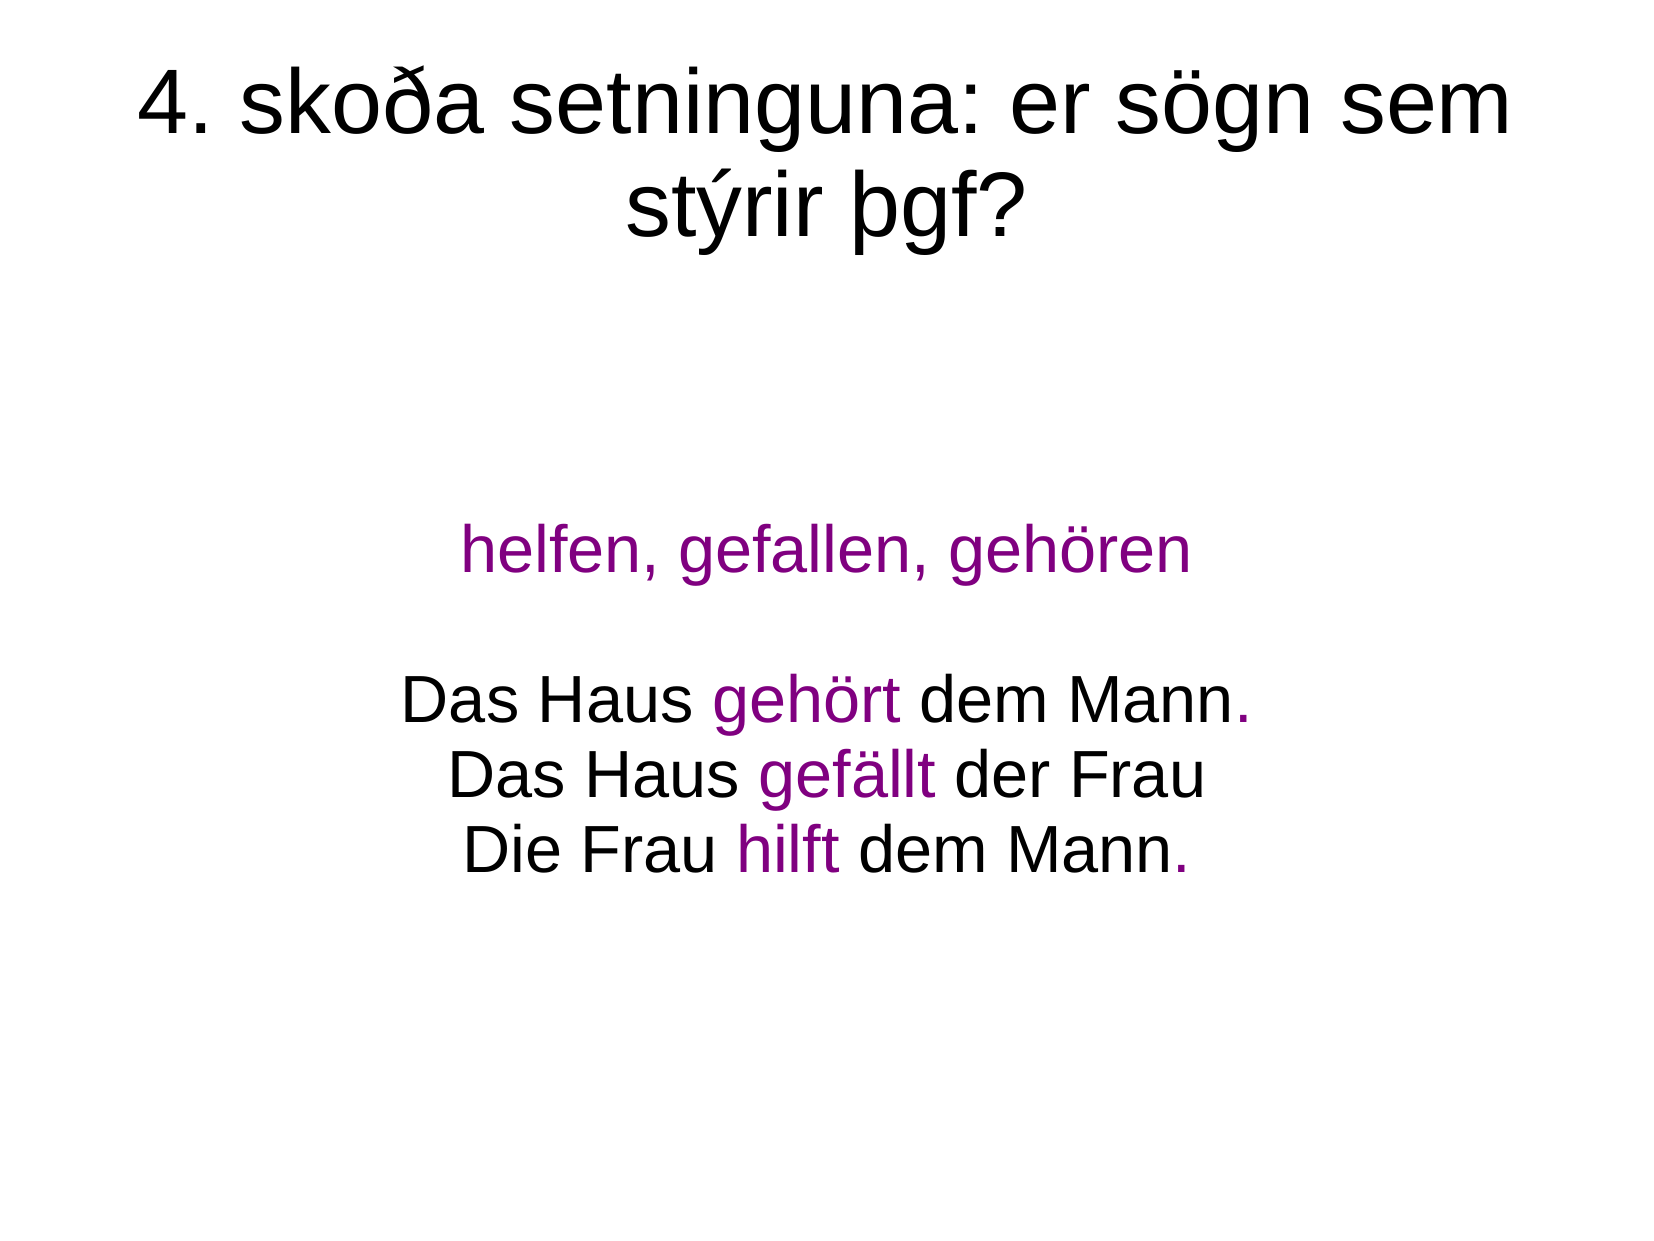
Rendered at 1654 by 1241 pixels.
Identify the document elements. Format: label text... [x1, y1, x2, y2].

title 4. skoða setninguna: er sögn sem stýrir þgf? [82, 50, 1571, 256]
subtitle helfen, gefallen, gehören Das Haus gehört dem Mann. Das Haus gefällt der Frau Die Frau hilft dem Mann. [82, 297, 1571, 1102]
